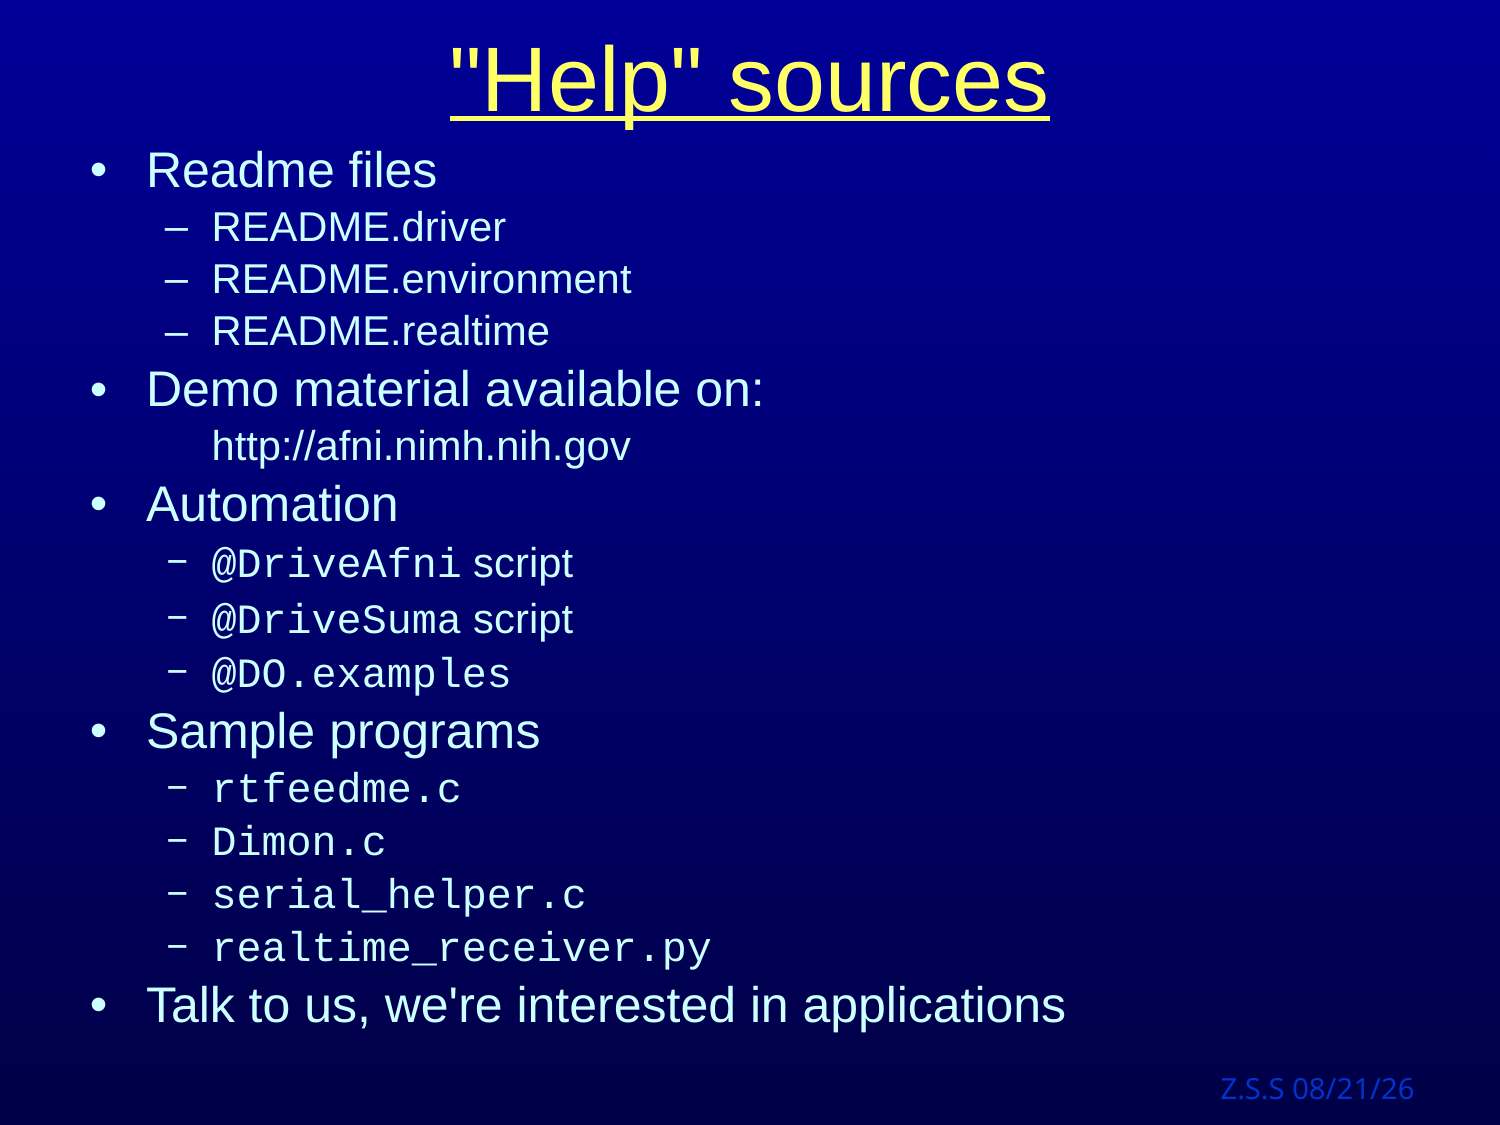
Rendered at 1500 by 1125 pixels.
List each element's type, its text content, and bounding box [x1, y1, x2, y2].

list Readme files README.driver README.environment README.realtime Demo material available on: http://afni.nimh.nih.gov Automation @DriveAfni script @DriveSuma script @DO.examples Sample programs rtfeedme.c Dimon.c serial_helper.c realtime_receiver.py Talk to us, we're interested in applications [75, 139, 1426, 1085]
title "Help" sources [75, 7, 1426, 139]
